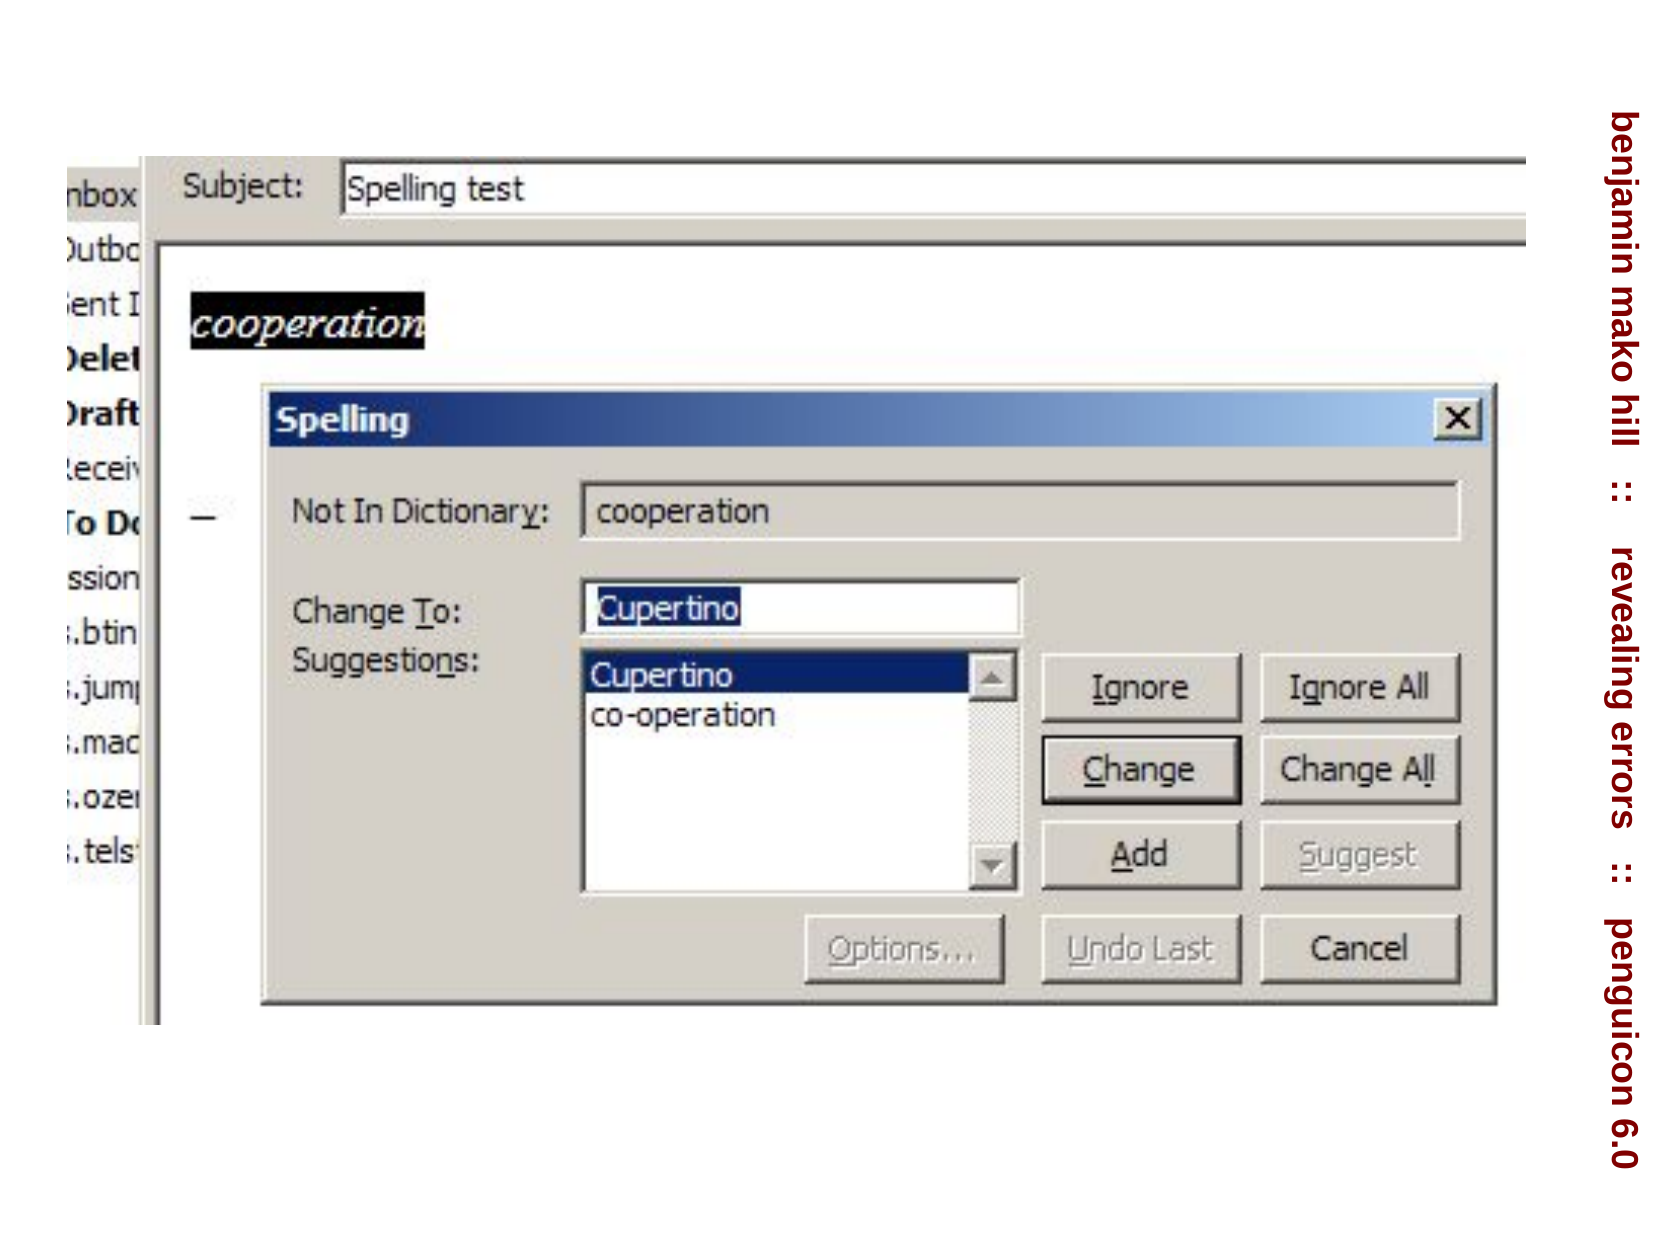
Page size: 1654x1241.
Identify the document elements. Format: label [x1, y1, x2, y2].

picture [67, 156, 1526, 1026]
